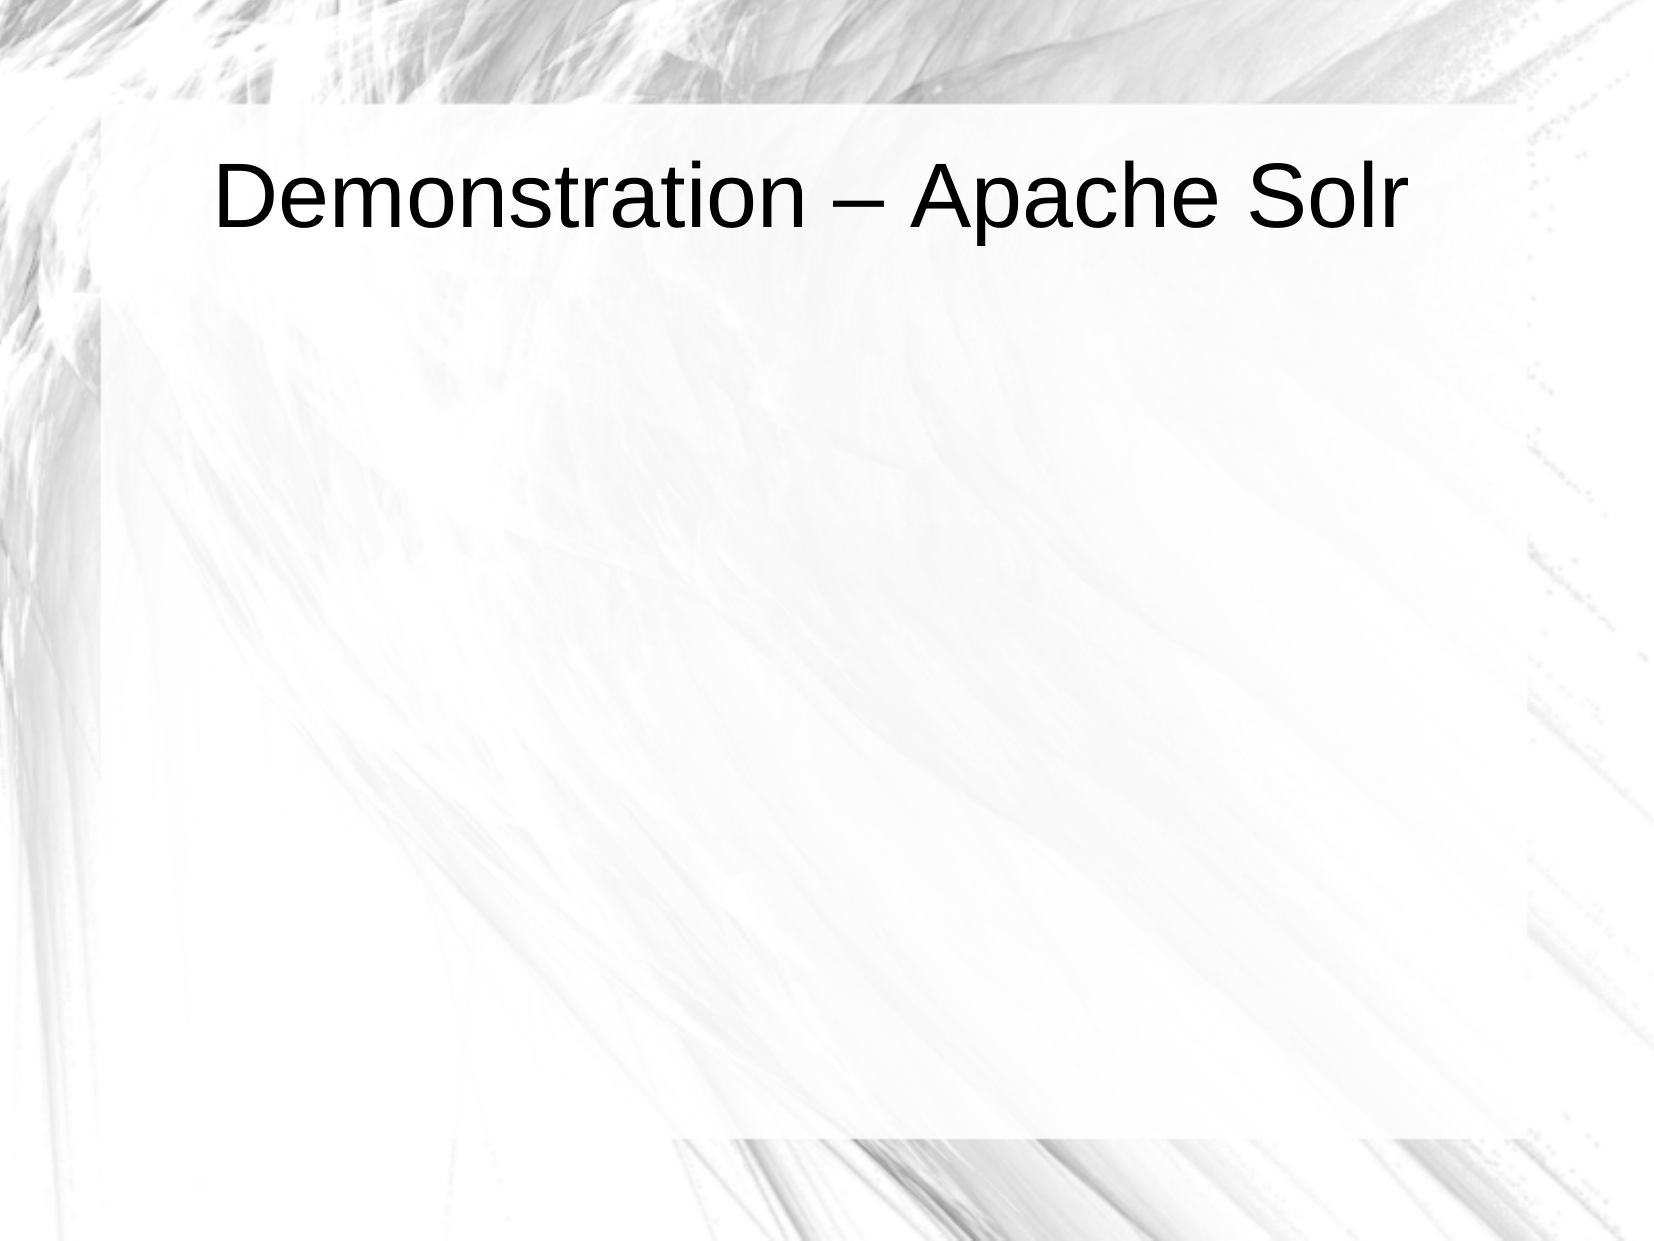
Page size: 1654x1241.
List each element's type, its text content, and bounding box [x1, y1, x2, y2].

title Demonstration – Apache Solr [118, 119, 1506, 273]
picture [0, 0, 1654, 1241]
